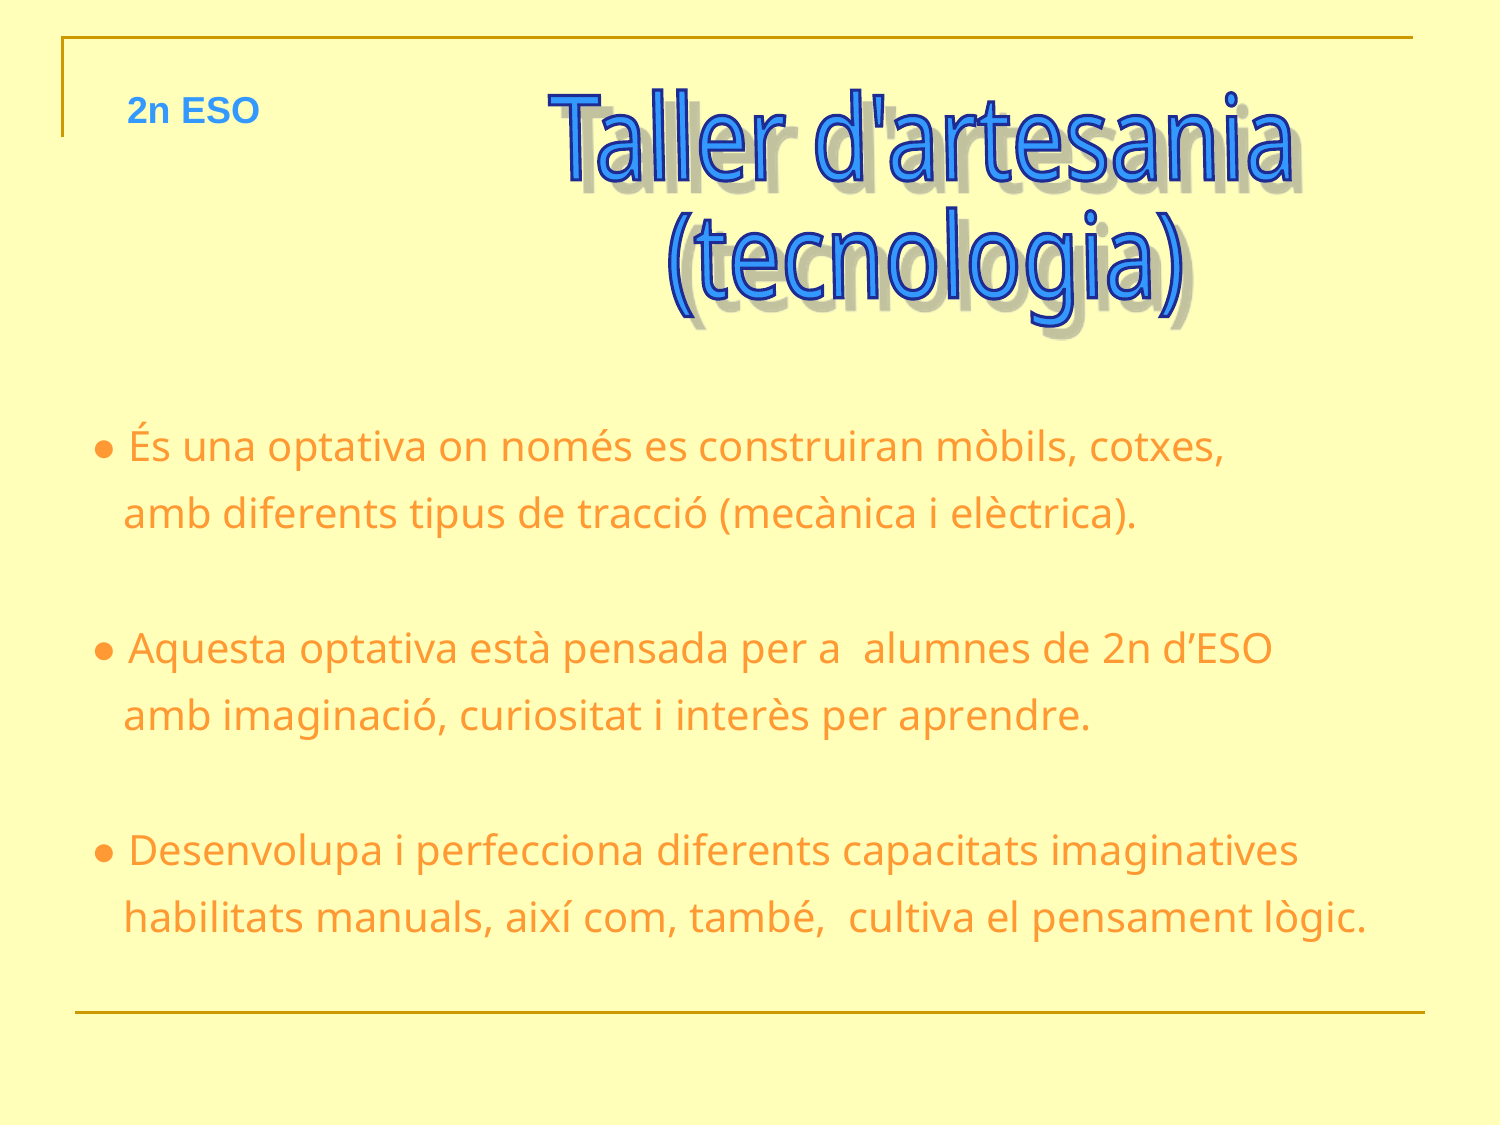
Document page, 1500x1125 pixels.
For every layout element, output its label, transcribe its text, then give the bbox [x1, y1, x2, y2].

text_box Taller d'artesania (tecnologia) [755, 115, 785, 180]
text_box Taller d'artesania (tecnologia) [1169, 115, 1214, 180]
text_box Taller d'artesania (tecnologia) [695, 220, 727, 300]
text_box Taller d'artesania (tecnologia) [816, 90, 862, 182]
text_box Taller d'artesania (tecnologia) [786, 233, 823, 300]
text_box Taller d'artesania (tecnologia) [653, 90, 664, 180]
text_box Taller d'artesania (tecnologia) [598, 115, 640, 182]
text_box Taller d'artesania (tecnologia) [733, 233, 777, 300]
text_box Taller d'artesania (tecnologia) [978, 102, 1011, 182]
text_box Taller d'artesania (tecnologia) [946, 115, 976, 180]
text_box Taller d'artesania (tecnologia) [1227, 116, 1238, 180]
text_box Taller d'artesania (tecnologia) [669, 213, 693, 317]
text_box Taller d'artesania (tecnologia) [1158, 213, 1181, 317]
text_box Taller d'artesania (tecnologia) [549, 95, 600, 180]
text_box Taller d'artesania (tecnologia) [1027, 233, 1073, 327]
text_box Taller d'artesania (tecnologia) [1249, 115, 1291, 182]
text_box Taller d'artesania (tecnologia) [1086, 234, 1097, 298]
text_box 2n ESO [112, 78, 479, 184]
text_box Taller d'artesania (tecnologia) [833, 233, 878, 298]
text_box Taller d'artesania (tecnologia) [1068, 115, 1106, 182]
list ● És una optativa on només es construiran mòbils, cotxes, amb diferents tipus de tracció (mecànica i elèctrica). ● Aquesta optativa està pensada per a alumnes de 2n d’ESO amb imaginació, curiositat i interès per aprendre. ● Desenvolupa i perfecciona diferents capacitats imaginatives habilitats manuals, així com, també, cultiva el pensament lògic. [76, 408, 1415, 941]
text_box Taller d'artesania (tecnologia) [947, 208, 958, 298]
text_box Taller d'artesania (tecnologia) [677, 90, 688, 180]
text_box Taller d'artesania (tecnologia) [700, 115, 744, 182]
text_box Taller d'artesania (tecnologia) [889, 233, 936, 300]
text_box Taller d'artesania (tecnologia) [891, 115, 933, 182]
text_box Taller d'artesania (tecnologia) [1016, 115, 1060, 182]
text_box Taller d'artesania (tecnologia) [1108, 233, 1150, 300]
text_box Taller d'artesania (tecnologia) [1114, 115, 1156, 182]
text_box Taller d'artesania (tecnologia) [970, 233, 1017, 300]
